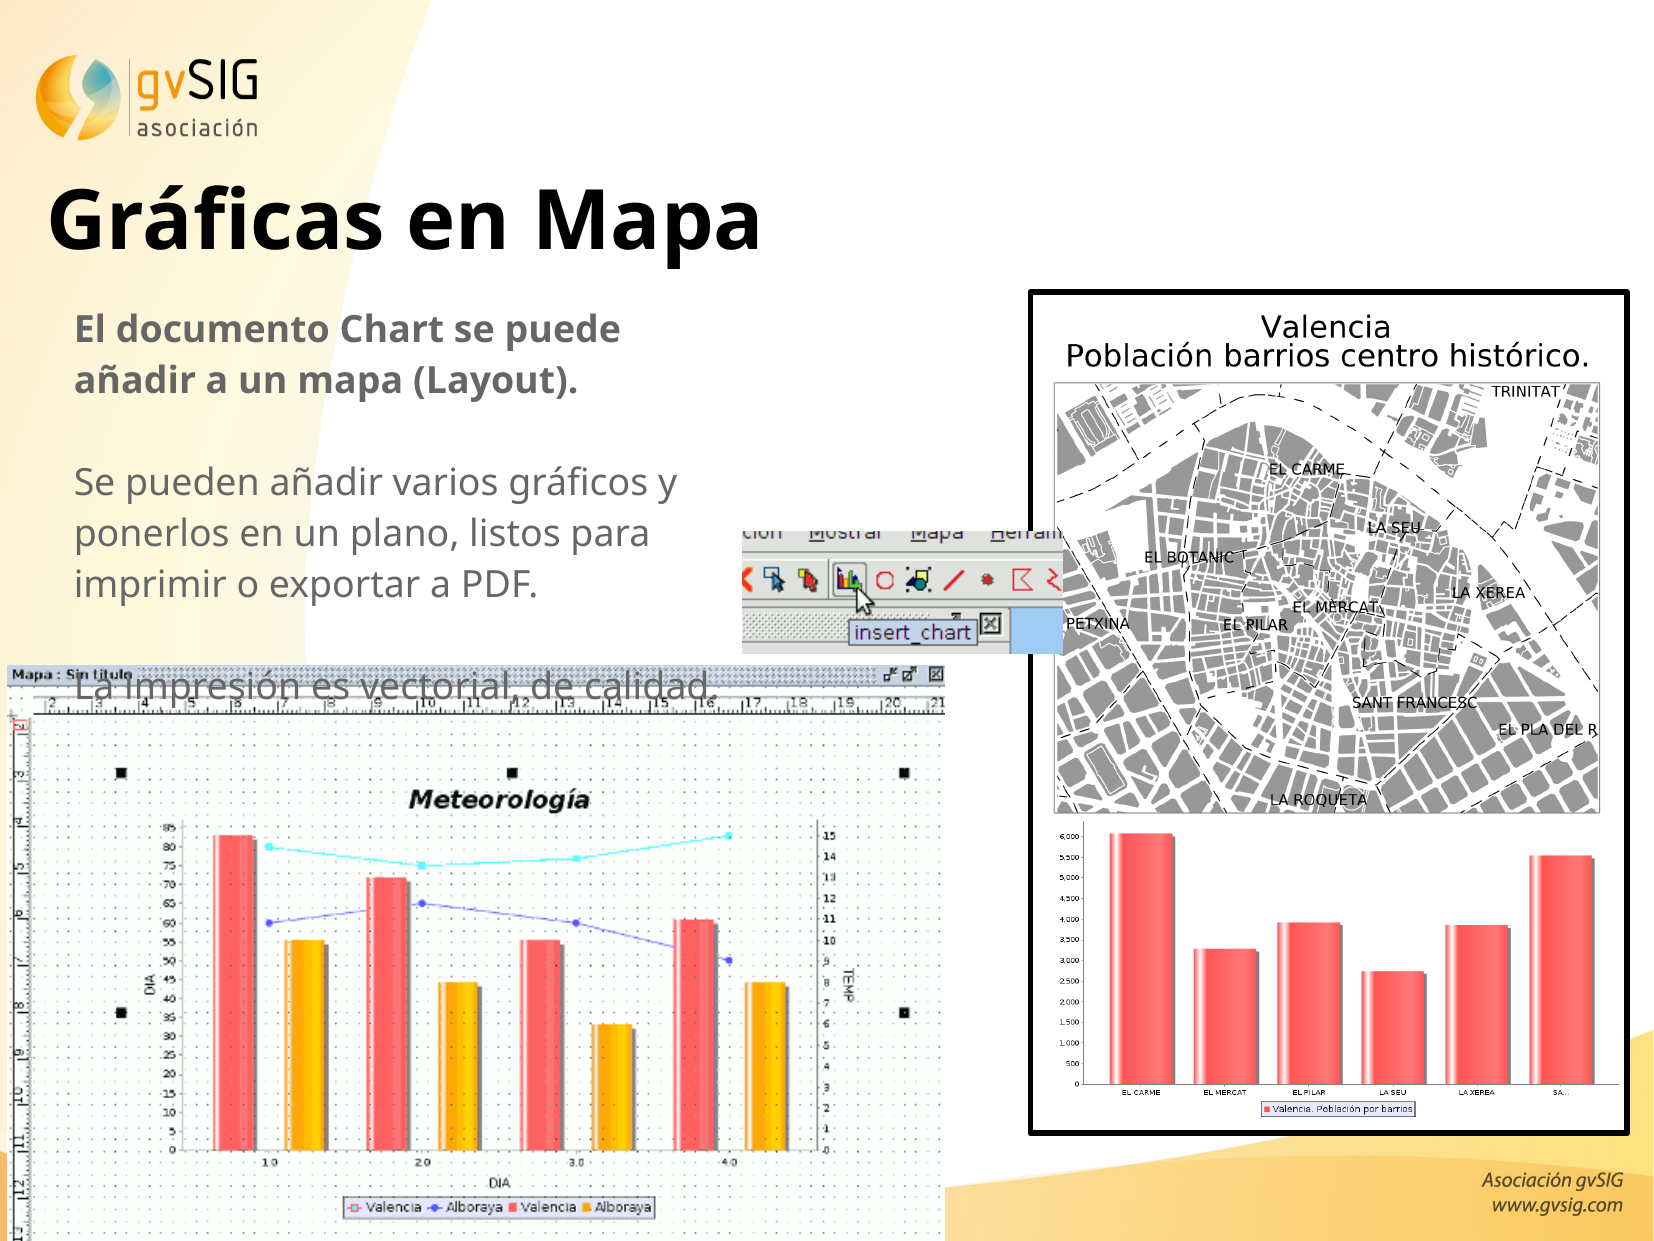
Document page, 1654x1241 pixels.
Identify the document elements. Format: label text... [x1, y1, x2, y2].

text_box El documento Chart se puede añadir a un mapa (Layout). Se pueden añadir varios gráficos y ponerlos en un plano, listos para imprimir o exportar a PDF. La impresión es vectorial, de calidad. [59, 295, 739, 709]
title Gráficas en Mapa [46, 170, 1534, 265]
picture [0, 0, 1654, 1241]
